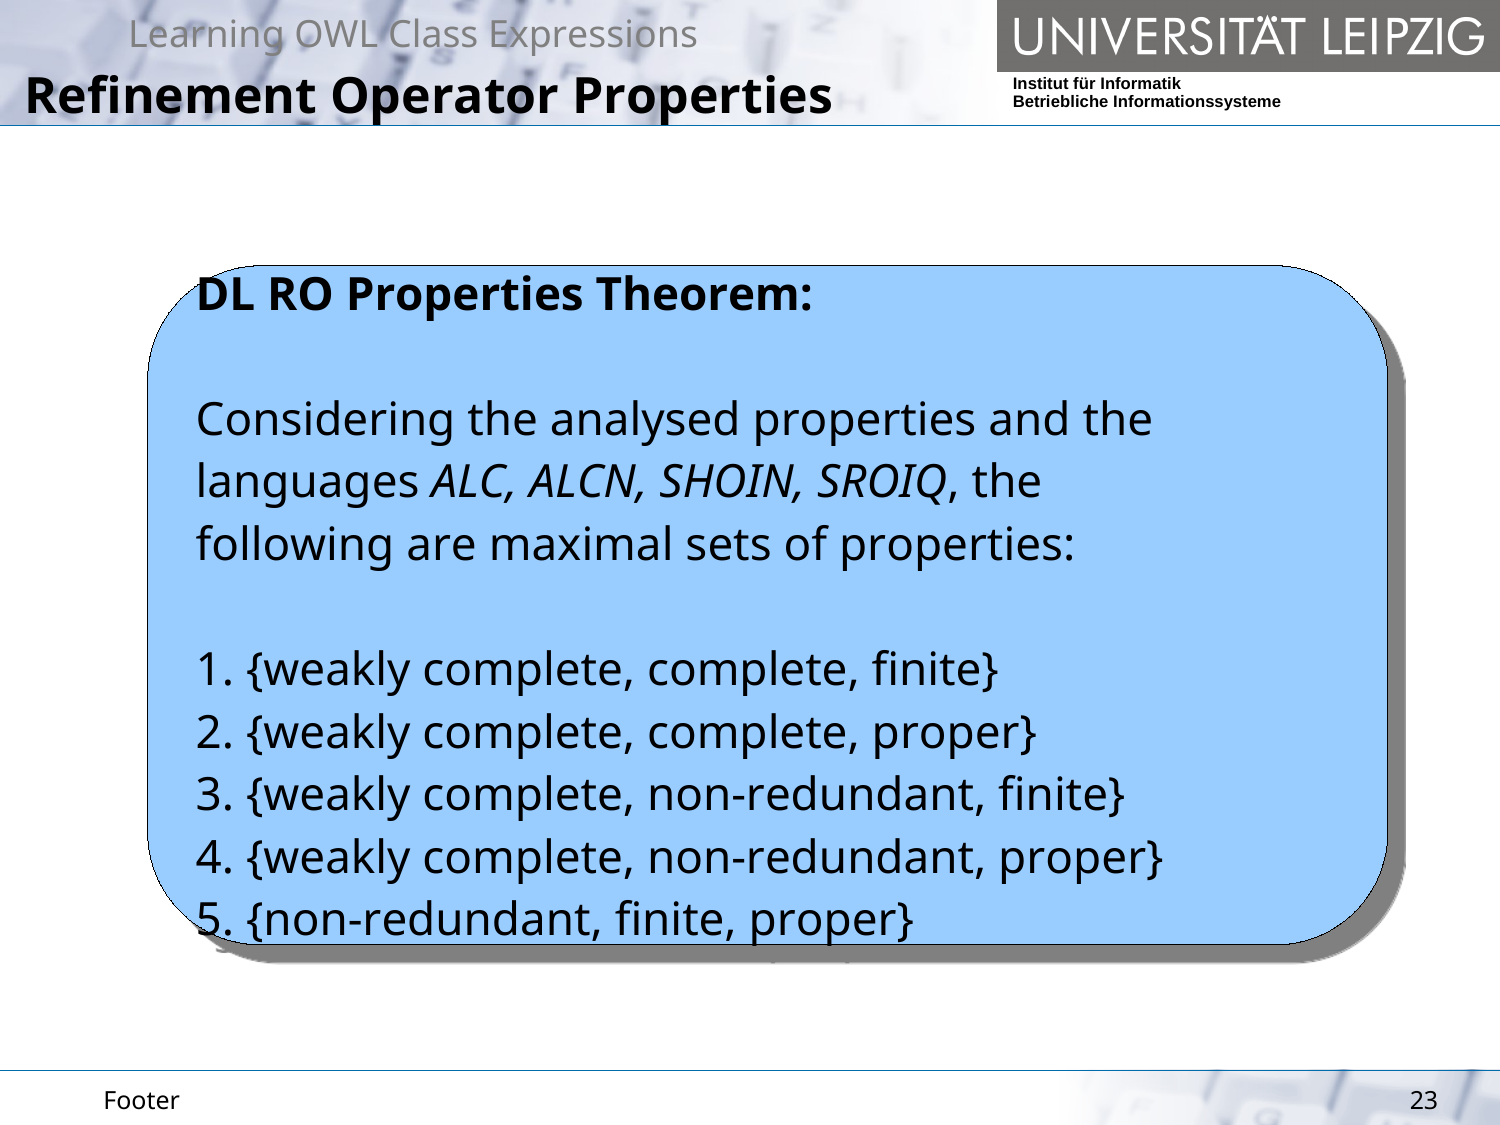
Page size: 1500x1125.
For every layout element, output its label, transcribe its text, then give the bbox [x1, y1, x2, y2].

text_box DL RO Properties Theorem: Considering the analysed properties and the languages ALC, ALCN, SHOIN, SROIQ, the following are maximal sets of properties: 1. {weakly complete, complete, finite} 2. {weakly complete, complete, proper} 3. {weakly complete, non-redundant, finite} 4. {weakly complete, non-redundant, proper} 5. {non-redundant, finite, proper} [147, 265, 1388, 945]
picture [0, 0, 1500, 125]
picture [1057, 1071, 1500, 1125]
title Refinement Operator Properties [24, 63, 1034, 125]
